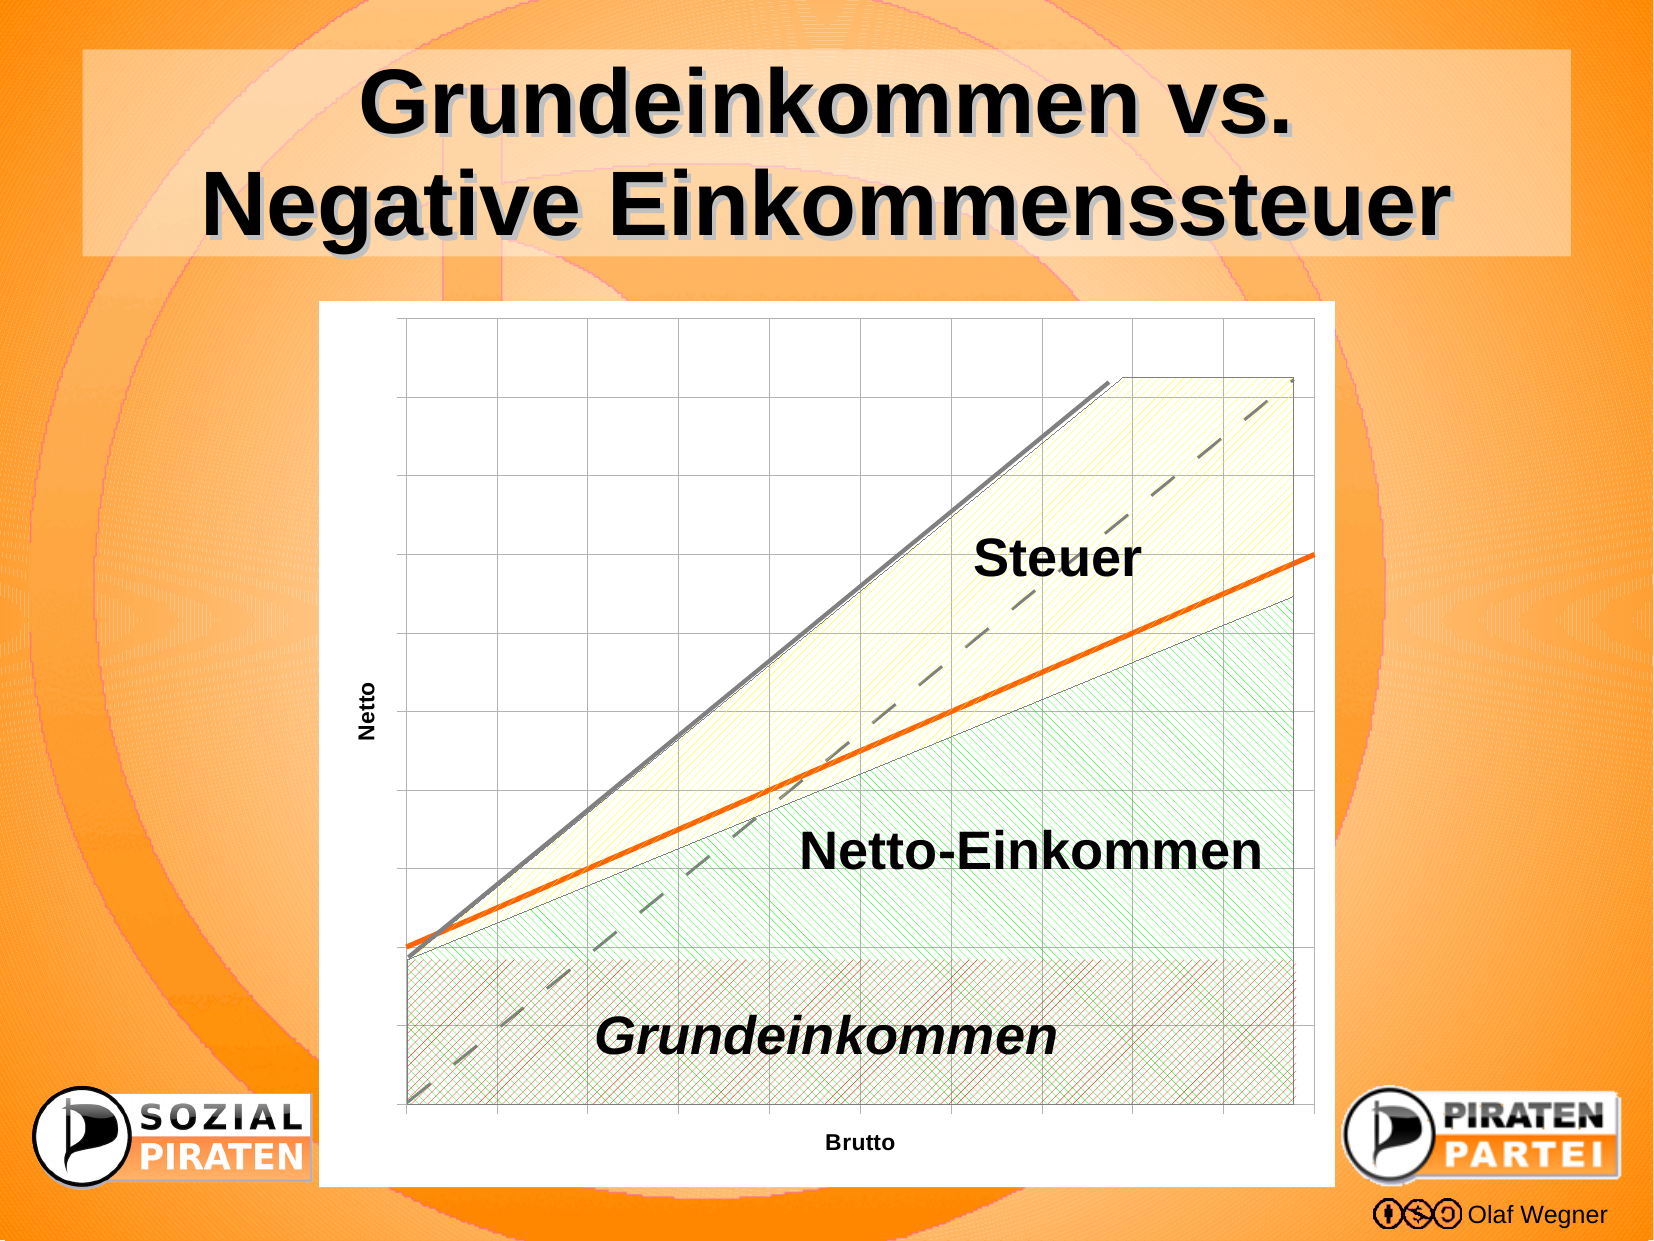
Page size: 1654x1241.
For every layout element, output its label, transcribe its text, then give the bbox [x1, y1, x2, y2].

text_box Steuer [958, 519, 1158, 596]
text_box Netto-Einkommen [784, 812, 1280, 889]
text_box Grundeinkommen [579, 998, 1075, 1074]
picture [29, 0, 1623, 1241]
title Grundeinkommen vs. Negative Einkommenssteuer [82, 49, 1571, 257]
text_box Olaf Wegner [1452, 1193, 1623, 1237]
chart [319, 301, 1335, 1188]
text_box [407, 377, 1297, 1105]
